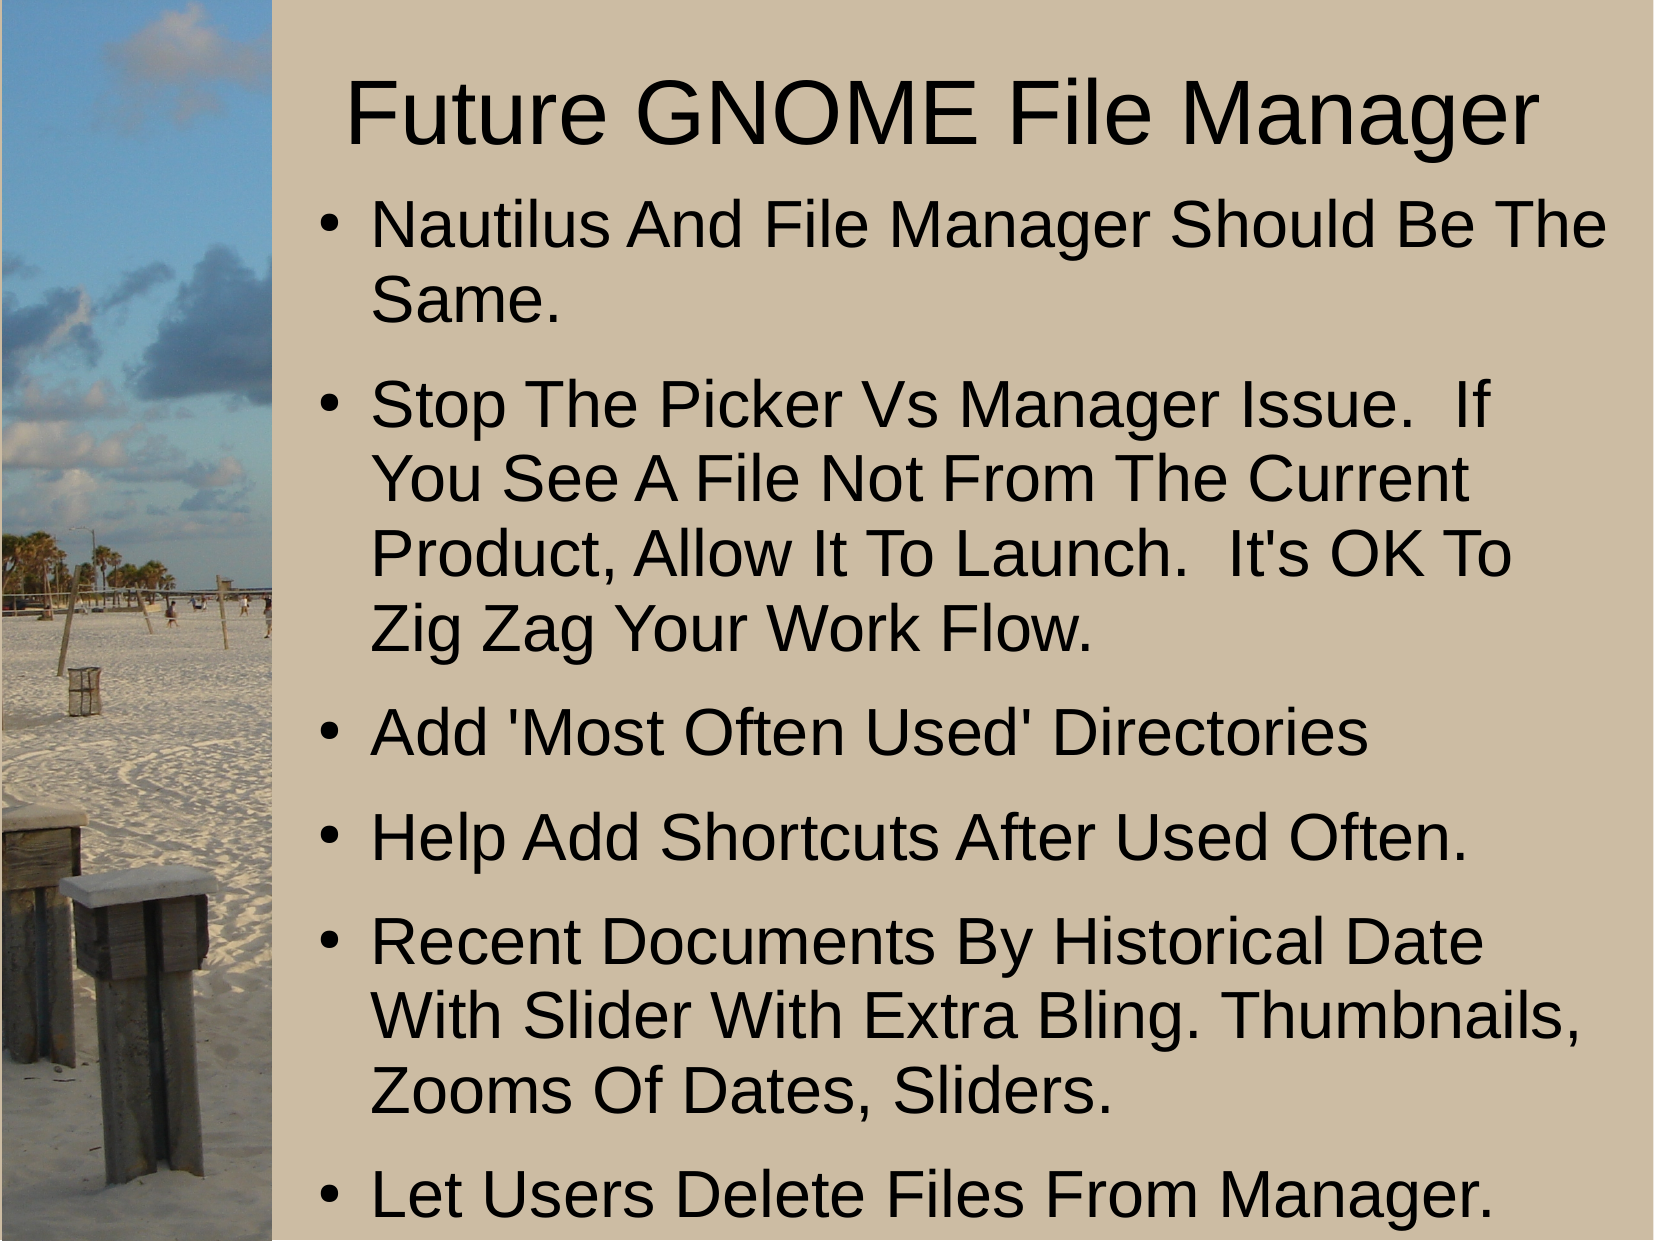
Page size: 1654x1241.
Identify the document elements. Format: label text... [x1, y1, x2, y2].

title Future GNOME File Manager [300, 37, 1613, 187]
picture [2, 0, 272, 1241]
list Nautilus And File Manager Should Be The Same. Stop The Picker Vs Manager Issue. If You See A File Not From The Current Product, Allow It To Launch. It's OK To Zig Zag Your Work Flow. Add 'Most Often Used' Directories Help Add Shortcuts After Used Often. Recent Documents By Historical Date With Slider With Extra Bling. Thumbnails, Zooms Of Dates, Sliders. Let Users Delete Files From Manager. [300, 187, 1613, 1241]
